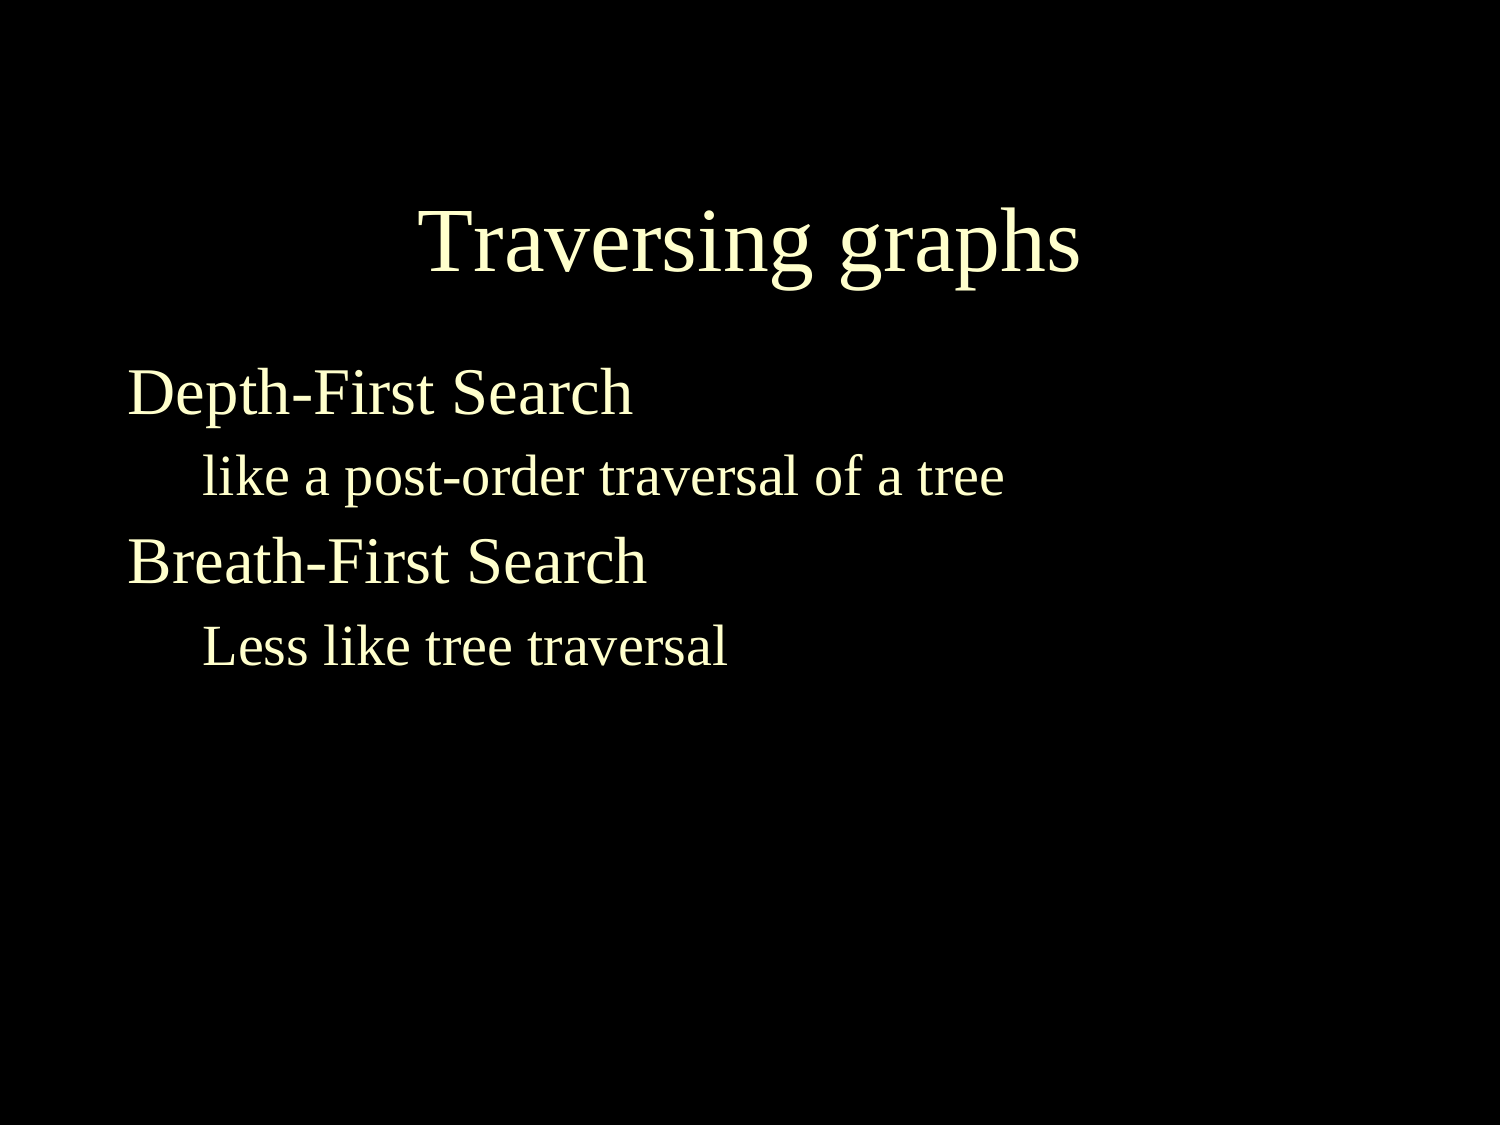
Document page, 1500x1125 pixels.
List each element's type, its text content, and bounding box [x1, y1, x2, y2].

title Traversing graphs [22, 145, 1480, 336]
list Depth-First Search like a post-order traversal of a tree Breath-First Search Less like tree traversal [112, 347, 1482, 1026]
